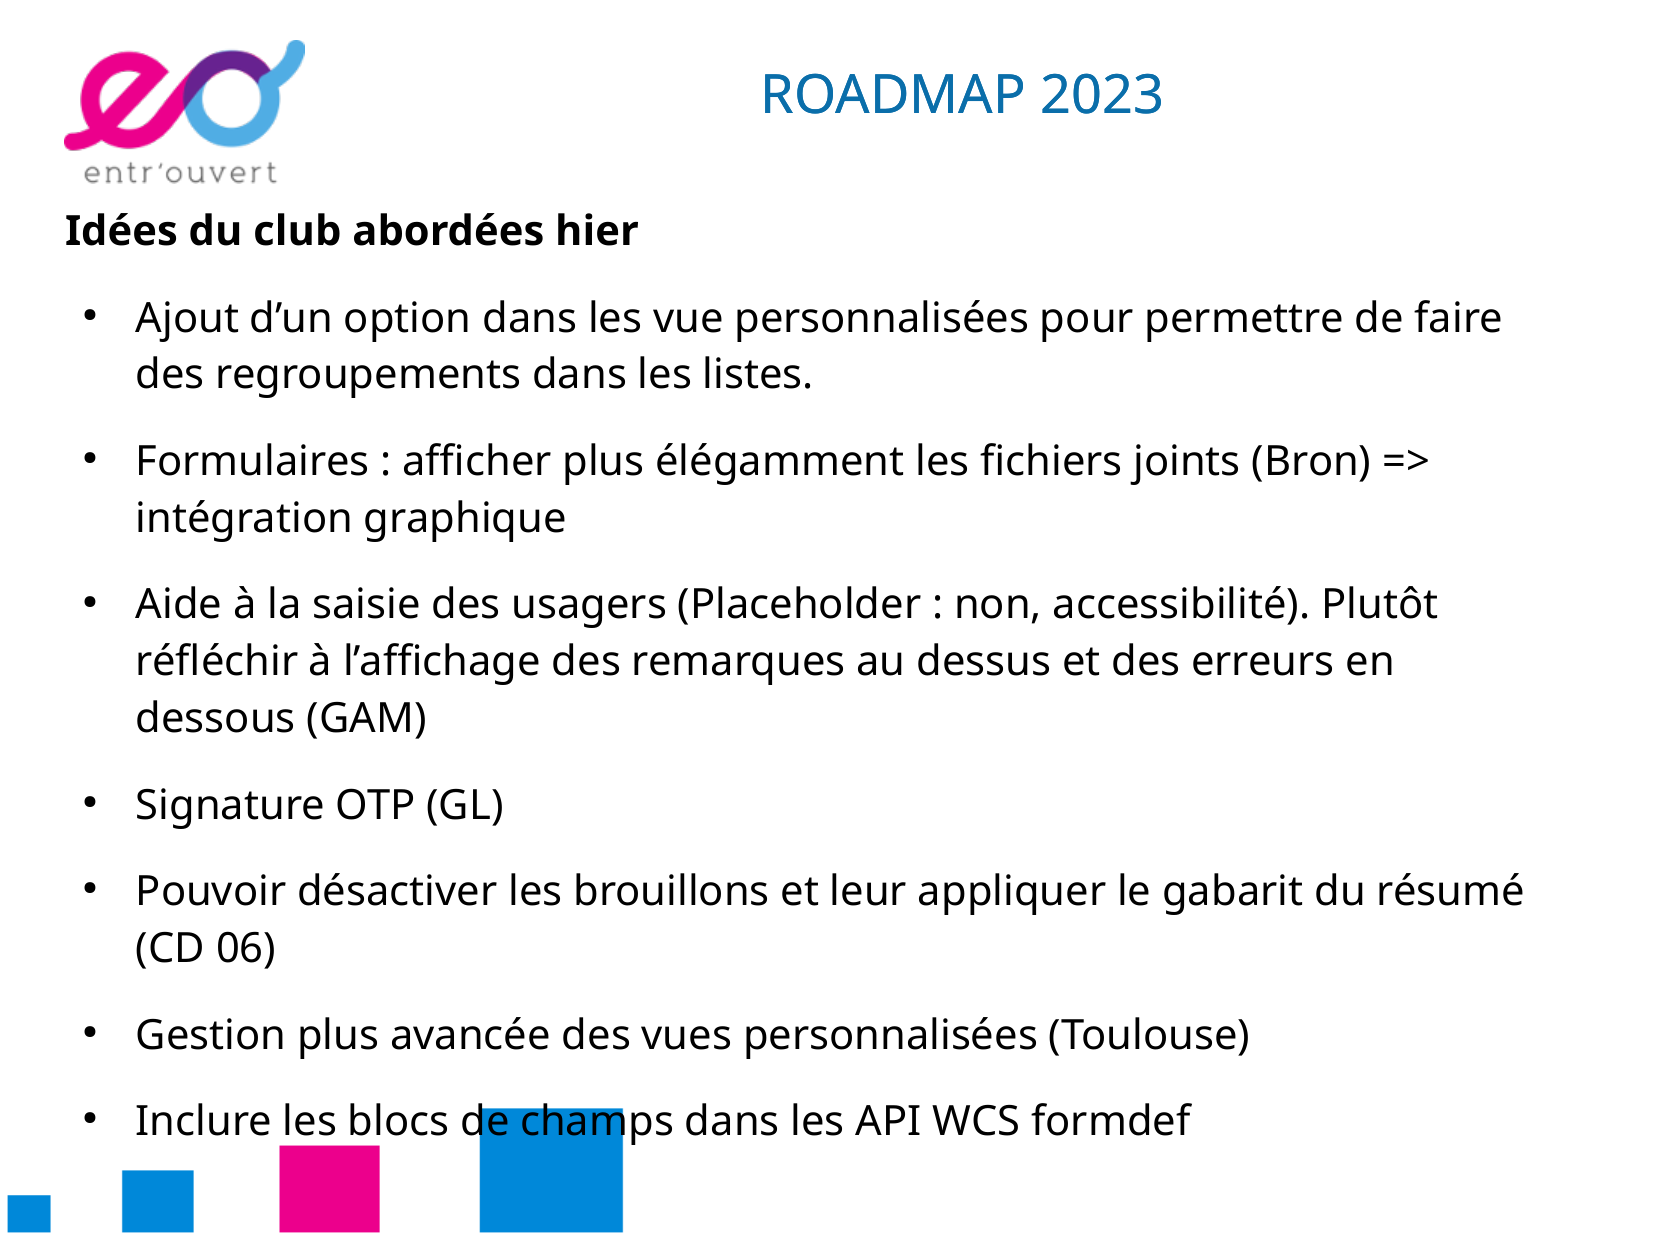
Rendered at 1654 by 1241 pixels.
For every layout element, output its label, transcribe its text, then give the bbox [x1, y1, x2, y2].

list Idées du club abordées hier Ajout d’un option dans les vue personnalisées pour permettre de faire des regroupements dans les listes. Formulaires : afficher plus élégamment les fichiers joints (Bron) => intégration graphique Aide à la saisie des usagers (Placeholder : non, accessibilité). Plutôt réfléchir à l’affichage des remarques au dessus et des erreurs en dessous (GAM) Signature OTP (GL) Pouvoir désactiver les brouillons et leur appliquer le gabarit du résumé (CD 06) Gestion plus avancée des vues personnalisées (Toulouse) Inclure les blocs de champs dans les API WCS formdef [65, 200, 1548, 306]
picture [64, 40, 305, 184]
picture [5, 1106, 626, 1235]
picture [354, 1115, 367, 1132]
title roadmap 2023 [354, 55, 1571, 263]
picture [466, 1115, 478, 1132]
